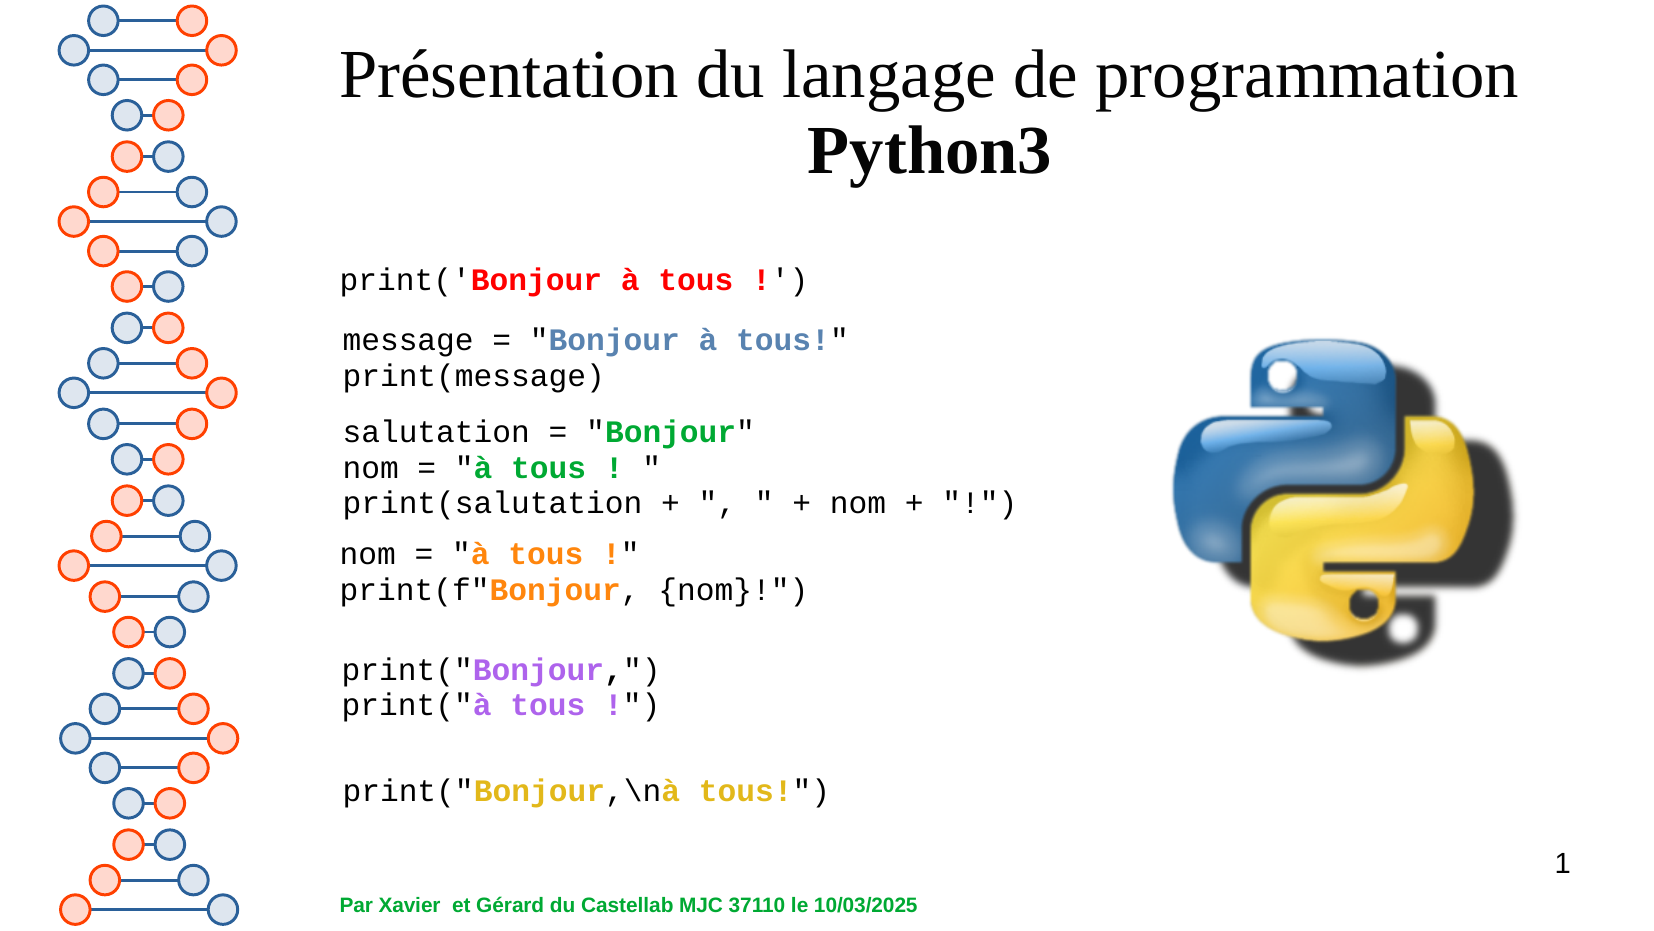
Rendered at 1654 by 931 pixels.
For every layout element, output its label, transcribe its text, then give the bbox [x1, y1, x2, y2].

text_box nom = "à tous !" print(f"Bonjour, {nom}!") [324, 531, 1038, 621]
text_box print("Bonjour,\nà tous!") [327, 767, 939, 827]
text_box message = "Bonjour à tous!" print(message) [342, 324, 963, 414]
text_box Par Xavier et Gérard du Castellab MJC 37110 le 10/03/2025 [324, 885, 945, 931]
title Présentation du langage de programmation Python3 [265, 35, 1595, 189]
text_box salutation = "Bonjour" nom = "à tous ! " print(salutation + ", " + nom + "!") [342, 416, 1104, 532]
text_box print('Bonjour à tous !') [324, 257, 945, 325]
picture [1153, 326, 1536, 680]
text_box print("Bonjour,") print("à tous !") [326, 646, 1016, 739]
